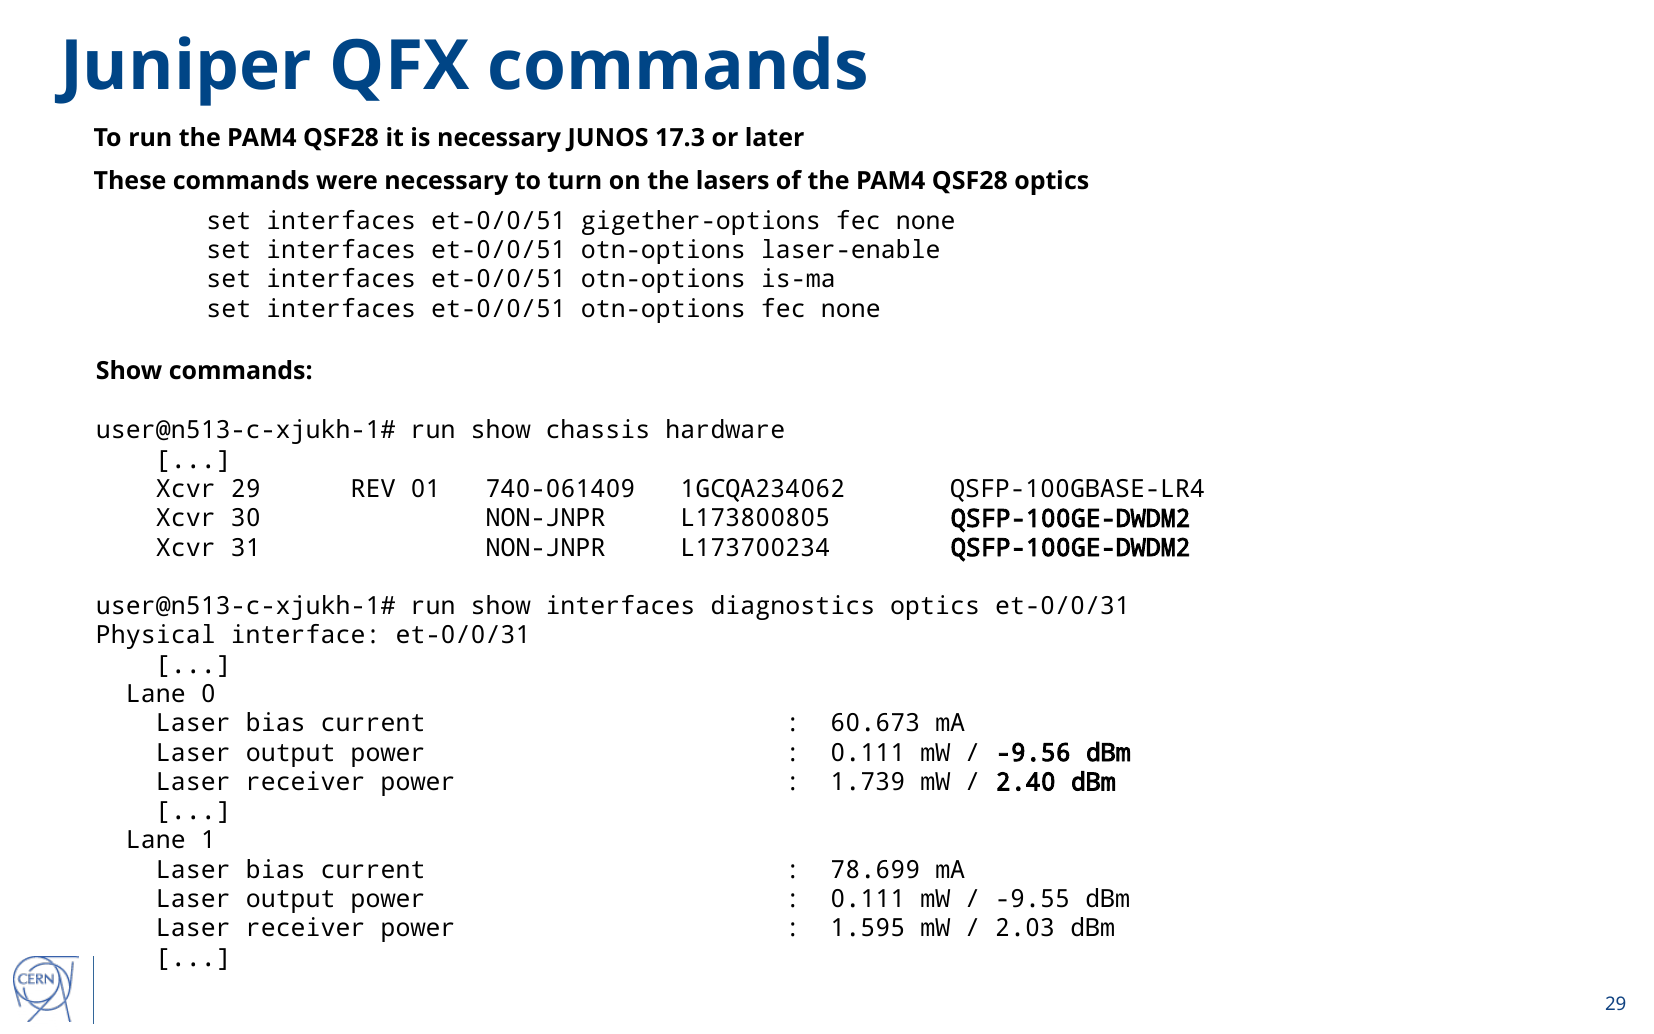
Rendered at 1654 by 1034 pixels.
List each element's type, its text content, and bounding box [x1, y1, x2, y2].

picture [13, 956, 78, 1032]
text_box To run the PAM4 QSF28 it is necessary JUNOS 17.3 or later These commands were necessary to turn on the lasers of the PAM4 QSF28 optics set interfaces et-0/0/51 gigether-options fec none set interfaces et-0/0/51 otn-options laser-enable set interfaces et-0/0/51 otn-options is-ma set interfaces et-0/0/51 otn-options fec none Show commands: user@n513-c-xjukh-1# run show chassis hardware [...] Xcvr 29 REV 01 740-061409 1GCQA234062 QSFP-100GBASE-LR4 Xcvr 30 NON-JNPR L173800805 QSFP-100GE-DWDM2 Xcvr 31 NON-JNPR L173700234 QSFP-100GE-DWDM2 user@n513-c-xjukh-1# run show interfaces diagnostics optics et-0/0/31 Physical interface: et-0/0/31 [...] Lane 0 Laser bias current : 60.673 mA Laser output power : 0.111 mW / -9.56 dBm Laser receiver power : 1.739 mW / 2.40 dBm [...] Lane 1 Laser bias current : 78.699 mA Laser output power : 0.111 mW / -9.55 dBm Laser receiver power : 1.595 mW / 2.03 dBm [...] [78, 112, 1606, 1034]
title Juniper QFX commands [60, 0, 1528, 138]
